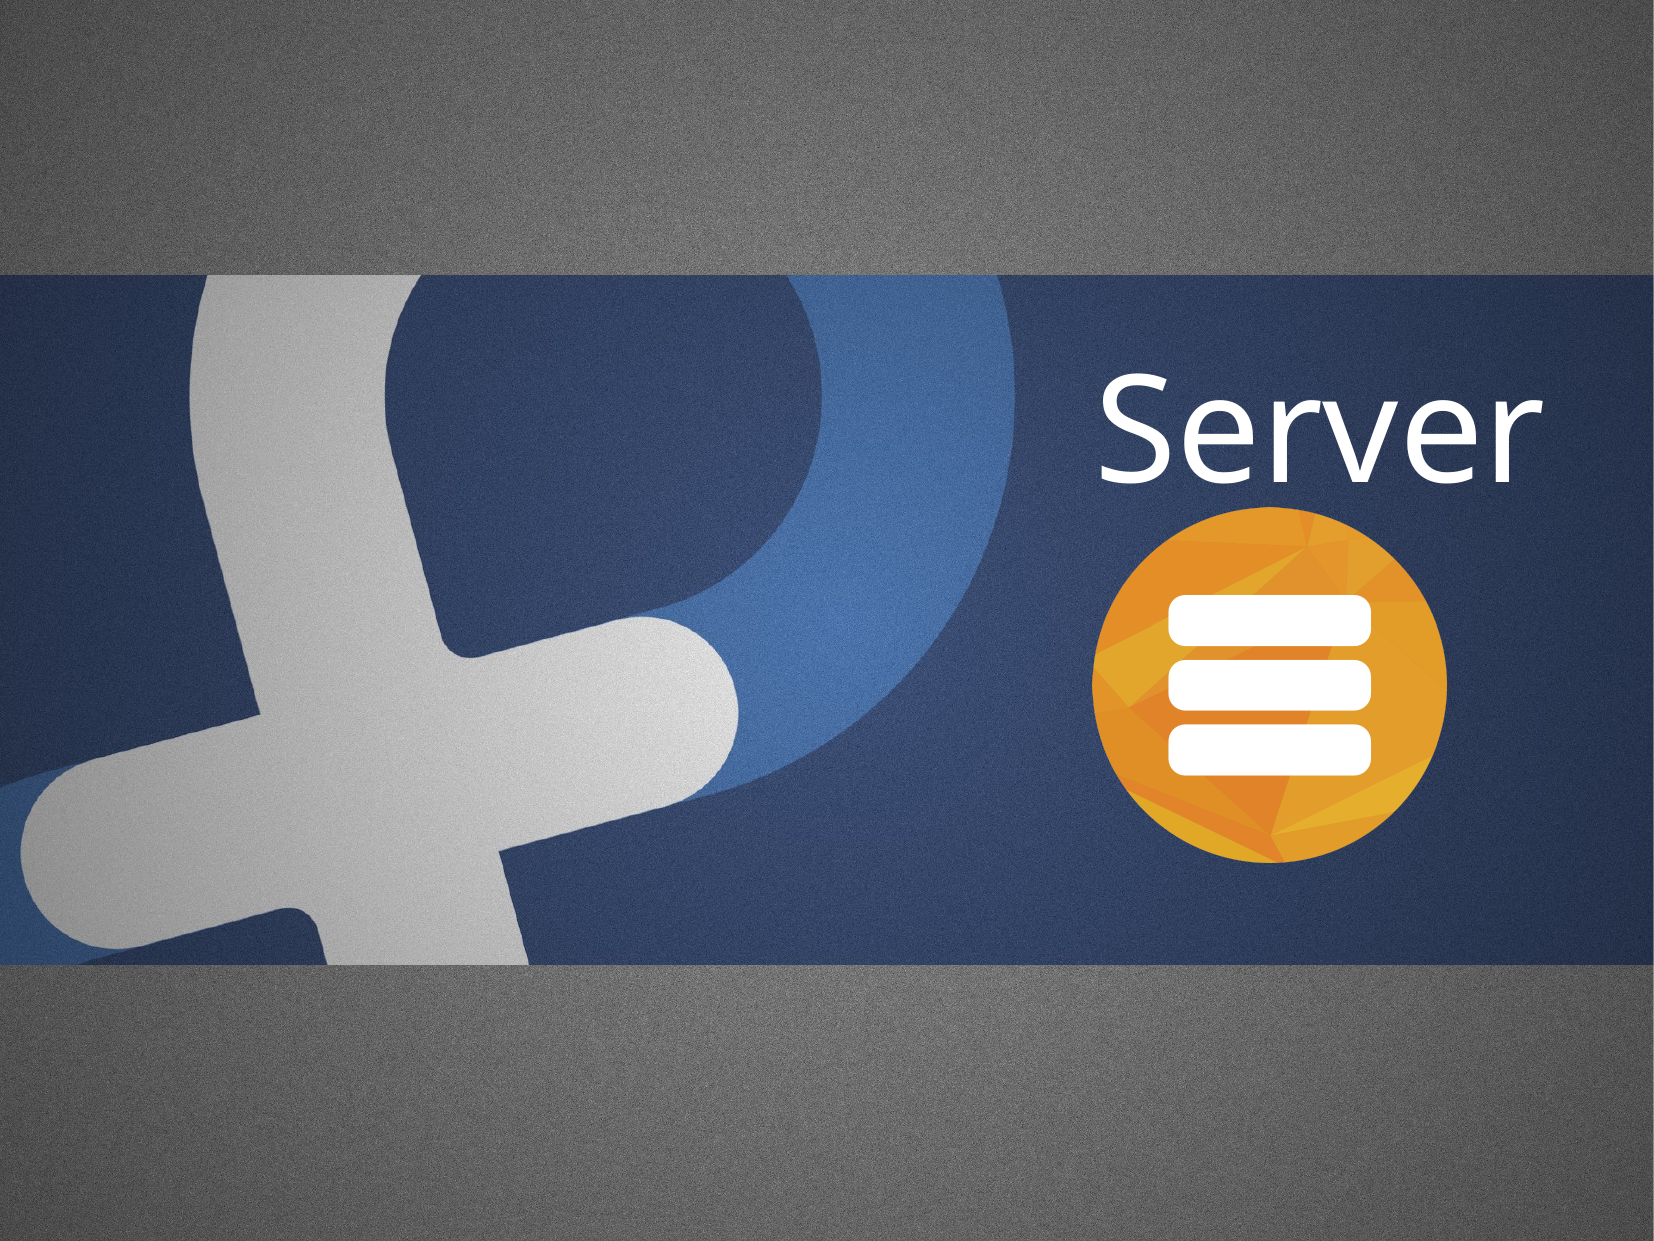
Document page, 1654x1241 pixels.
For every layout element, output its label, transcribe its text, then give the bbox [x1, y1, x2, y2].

picture [0, 0, 1654, 1241]
text_box Server [446, 315, 1561, 654]
